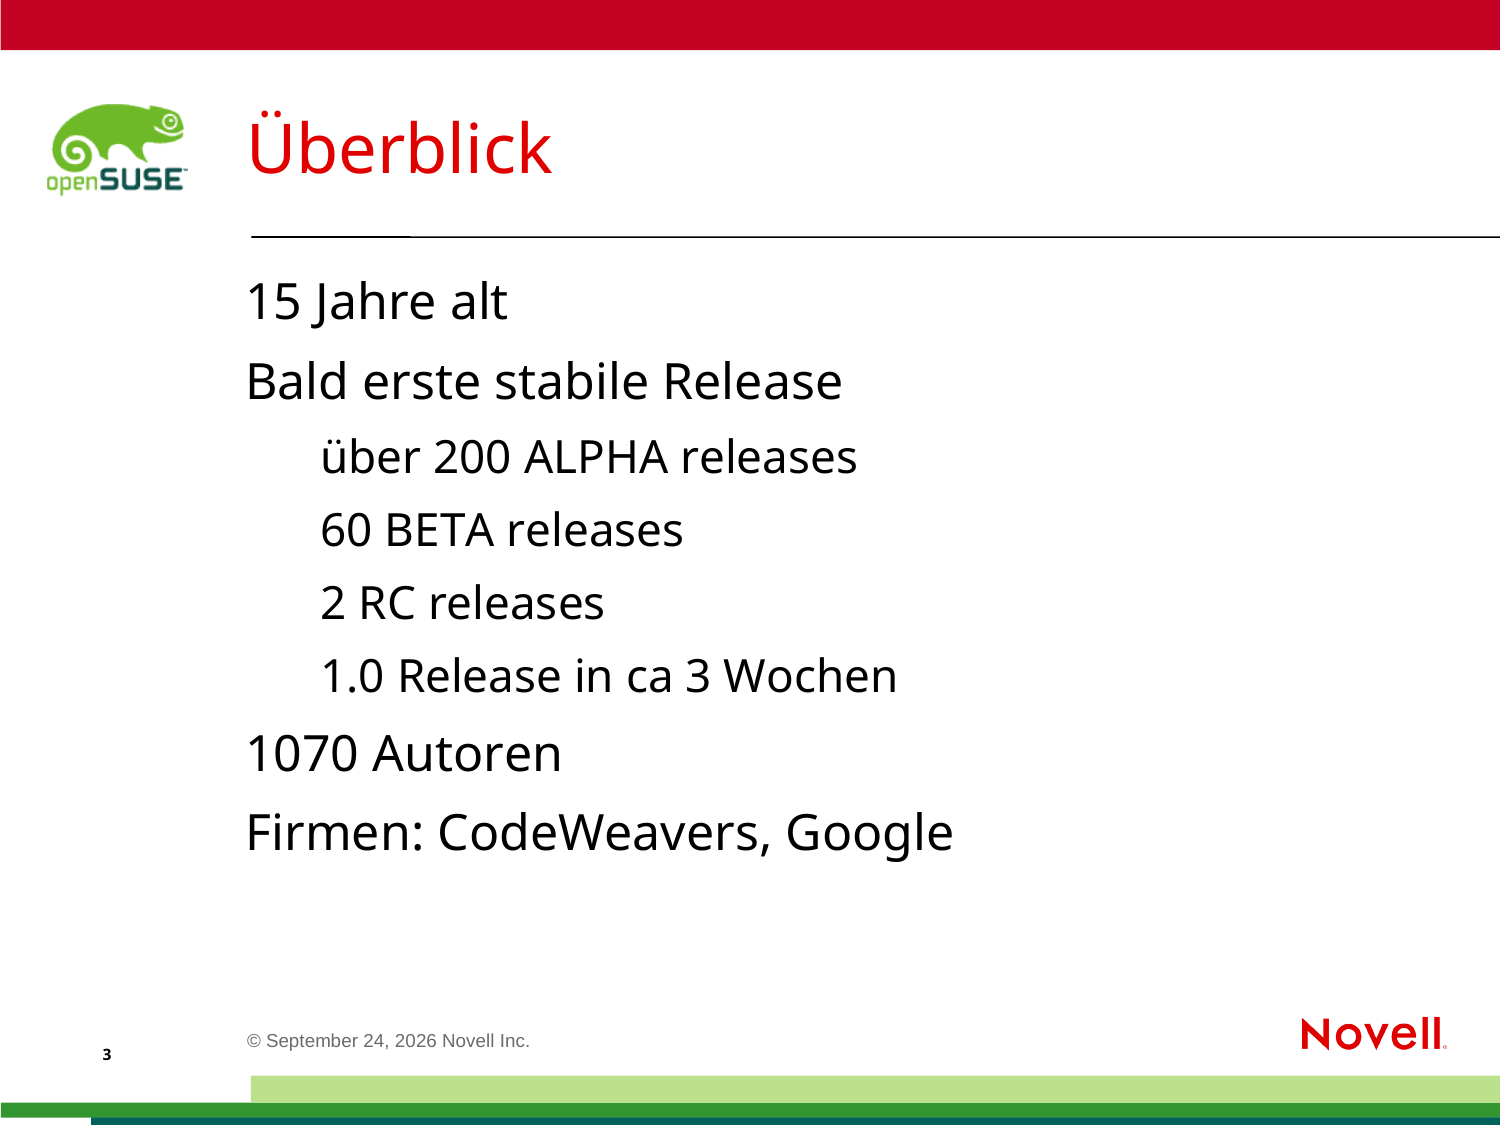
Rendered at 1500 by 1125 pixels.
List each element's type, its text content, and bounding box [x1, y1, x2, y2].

title Überblick [246, 68, 1409, 231]
list 15 Jahre alt Bald erste stabile Release über 200 ALPHA releases 60 BETA releases 2 RC releases 1.0 Release in ca 3 Wochen 1070 Autoren Firmen: CodeWeavers, Google [245, 267, 1458, 980]
picture [47, 104, 188, 197]
picture [1295, 1011, 1453, 1056]
